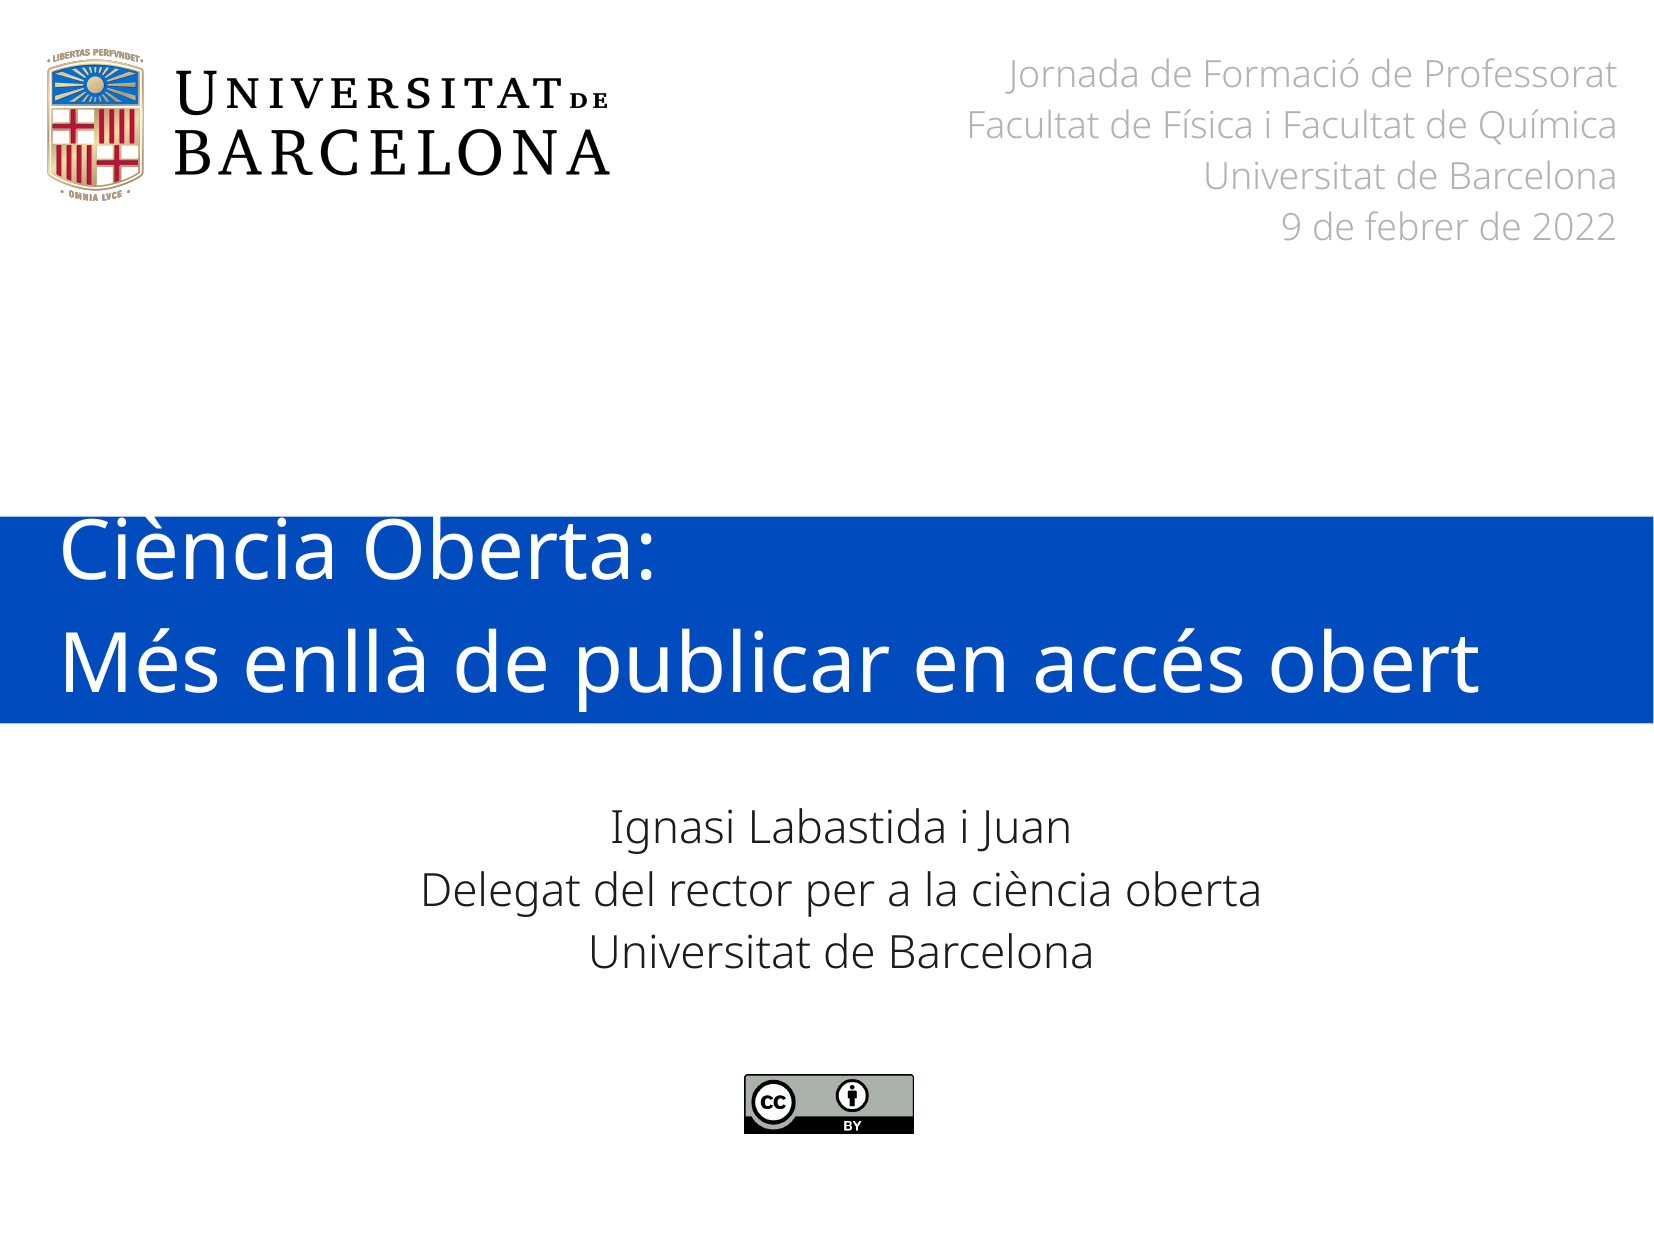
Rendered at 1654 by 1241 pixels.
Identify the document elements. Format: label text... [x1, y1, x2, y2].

picture [744, 1074, 914, 1134]
title Ciència Oberta: Més enllà de publicar en accés obert [59, 569, 1595, 718]
subtitle Ignasi Labastida i Juan Delegat del rector per a la ciència oberta Universitat de Barcelona [88, 732, 1595, 1182]
picture [31, 35, 626, 215]
text_box Jornada de Formació de Professorat Facultat de Física i Facultat de Química Universitat de Barcelona 9 de febrer de 2022 [850, 47, 1619, 438]
